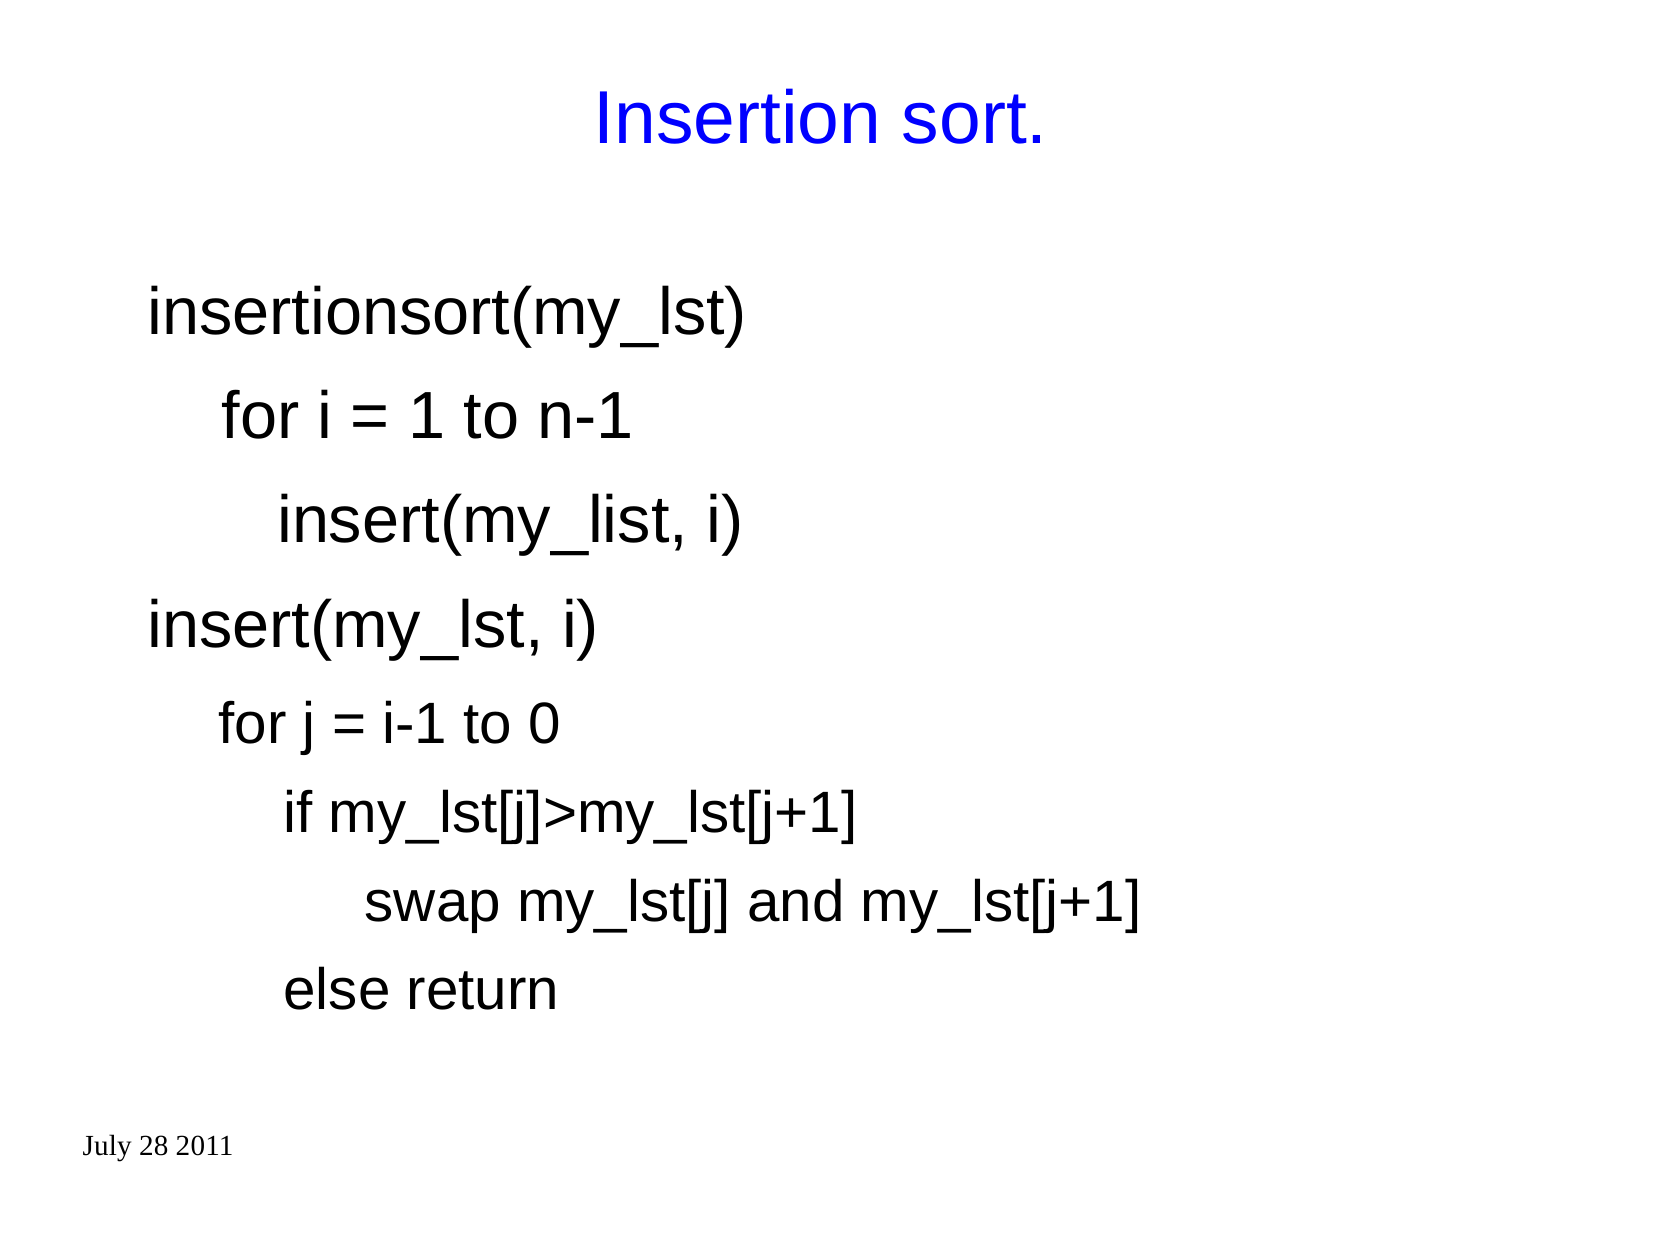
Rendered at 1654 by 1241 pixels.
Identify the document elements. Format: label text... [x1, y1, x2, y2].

list insertionsort(my_lst) for i = 1 to n-1 insert(my_list, i) insert(my_lst, i) for j = i-1 to 0 if my_lst[j]>my_lst[j+1] swap my_lst[j] and my_lst[j+1] else return [76, 274, 1565, 1093]
title Insertion sort. [76, 58, 1565, 178]
